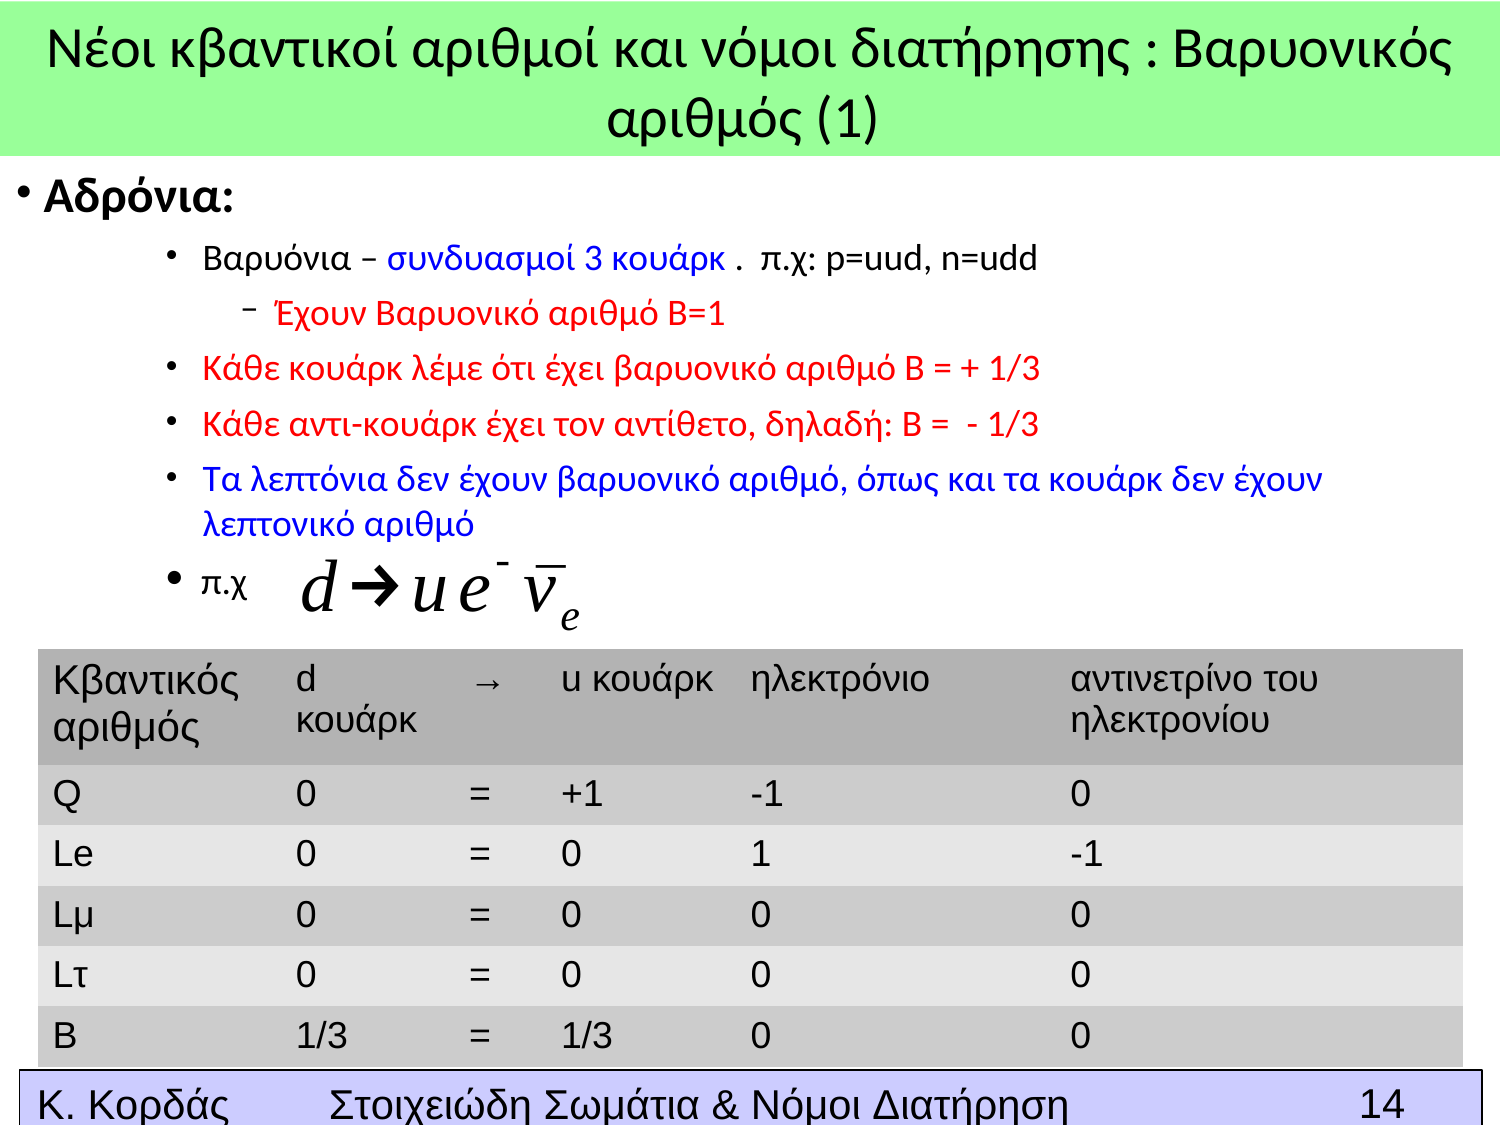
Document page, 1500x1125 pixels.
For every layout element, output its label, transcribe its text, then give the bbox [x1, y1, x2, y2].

table_cell -1 [1056, 825, 1463, 886]
table_cell 0 [281, 765, 454, 825]
table_cell 0 [546, 825, 736, 886]
text_box Αδρόνια: Βαρυόνια – συνδυασμοί 3 κουάρκ . π.χ: p=uud, n=udd Έχουν Bαρυονικό αριθμό B=1 Κάθε κουάρκ λέμε ότι έχει βαρυονικό αριθμό Β = + 1/3 Κάθε αντι-κουάρκ έχει τον αντίθετο, δηλαδή: Β = - 1/3 Τα λεπτόνια δεν έχουν βαρυονικό αριθμό, όπως και τα κουάρκ δεν έχουν λεπτονικό αριθμό π.χ [0, 154, 1424, 1013]
table_cell Le [38, 825, 281, 886]
table_header u κουάρκ [546, 649, 736, 765]
table_cell 0 [736, 1006, 1056, 1067]
table_cell Β [38, 1006, 281, 1067]
table_header αντινετρίνο του ηλεκτρονίου [1056, 649, 1463, 765]
table_cell 0 [736, 946, 1056, 1006]
table_cell 0 [281, 886, 454, 946]
table_cell Lμ [38, 886, 281, 946]
table_cell = [454, 1006, 546, 1067]
table_cell 0 [281, 946, 454, 1006]
table_cell 0 [1056, 886, 1463, 946]
table_cell 0 [736, 886, 1056, 946]
table_header Κβαντικός αριθμός [38, 649, 281, 765]
table_header ηλεκτρόνιο [736, 649, 1056, 765]
text_box Νέοι κβαντικοί αριθμοί και νόμοι διατήρησης : Βαρυονικός αριθμός (1) [0, 1, 1500, 156]
table_cell = [454, 946, 546, 1006]
table_cell 0 [1056, 946, 1463, 1006]
table_cell -1 [736, 765, 1056, 825]
table_cell 0 [281, 825, 454, 886]
table_cell 1/3 [546, 1006, 736, 1067]
table_cell 0 [546, 946, 736, 1006]
table_cell Q [38, 765, 281, 825]
table_cell +1 [546, 765, 736, 825]
table_cell 0 [546, 886, 736, 946]
table_cell = [454, 765, 546, 825]
chart [281, 532, 601, 638]
table_cell 1 [736, 825, 1056, 886]
table_cell = [454, 886, 546, 946]
table_cell 0 [1056, 765, 1463, 825]
table_header → [454, 649, 546, 765]
table_cell 0 [1056, 1006, 1463, 1067]
table_cell 1/3 [281, 1006, 454, 1067]
table_cell Lτ [38, 946, 281, 1006]
table_header d κουάρκ [281, 649, 454, 765]
table_cell = [454, 825, 546, 886]
